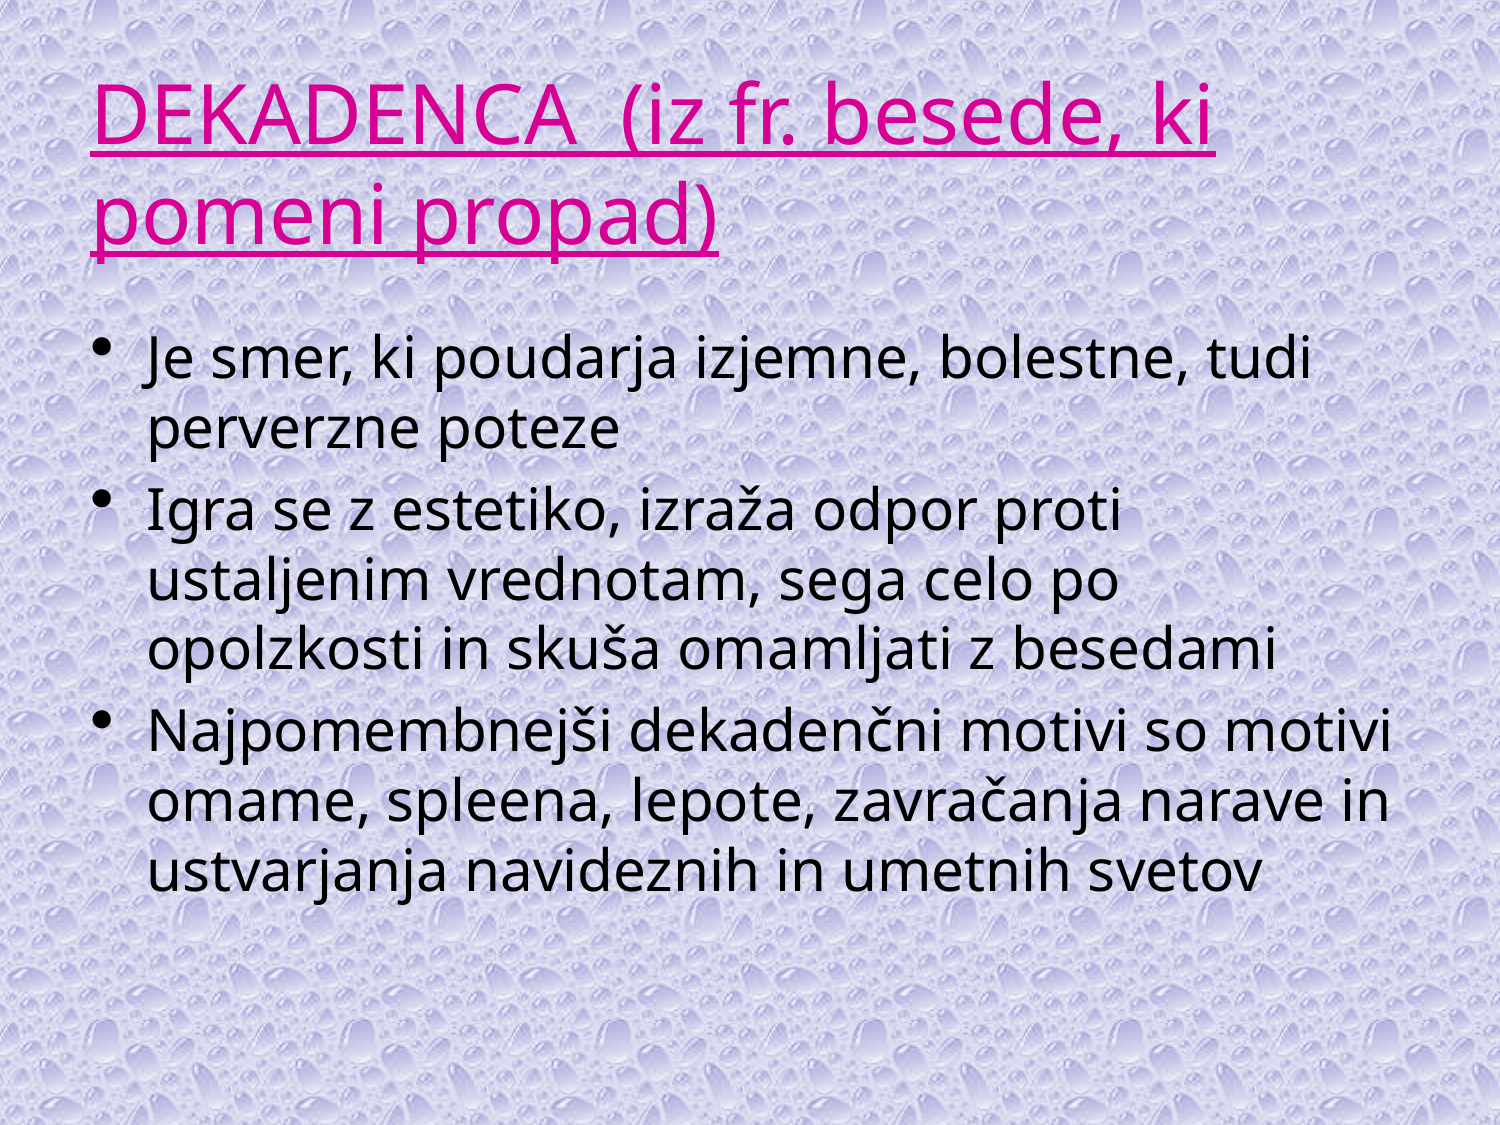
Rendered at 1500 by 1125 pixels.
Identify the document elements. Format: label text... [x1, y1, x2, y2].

list Je smer, ki poudarja izjemne, bolestne, tudi perverzne poteze Igra se z estetiko, izraža odpor proti ustaljenim vrednotam, sega celo po opolzkosti in skuša omamljati z besedami Najpomembnejši dekadenčni motivi so motivi omame, spleena, lepote, zavračanja narave in ustvarjanja navideznih in umetnih svetov [75, 312, 1425, 988]
picture [0, 0, 1500, 1125]
title DEKADENCA (iz fr. besede, ki pomeni propad) [75, 47, 1425, 275]
